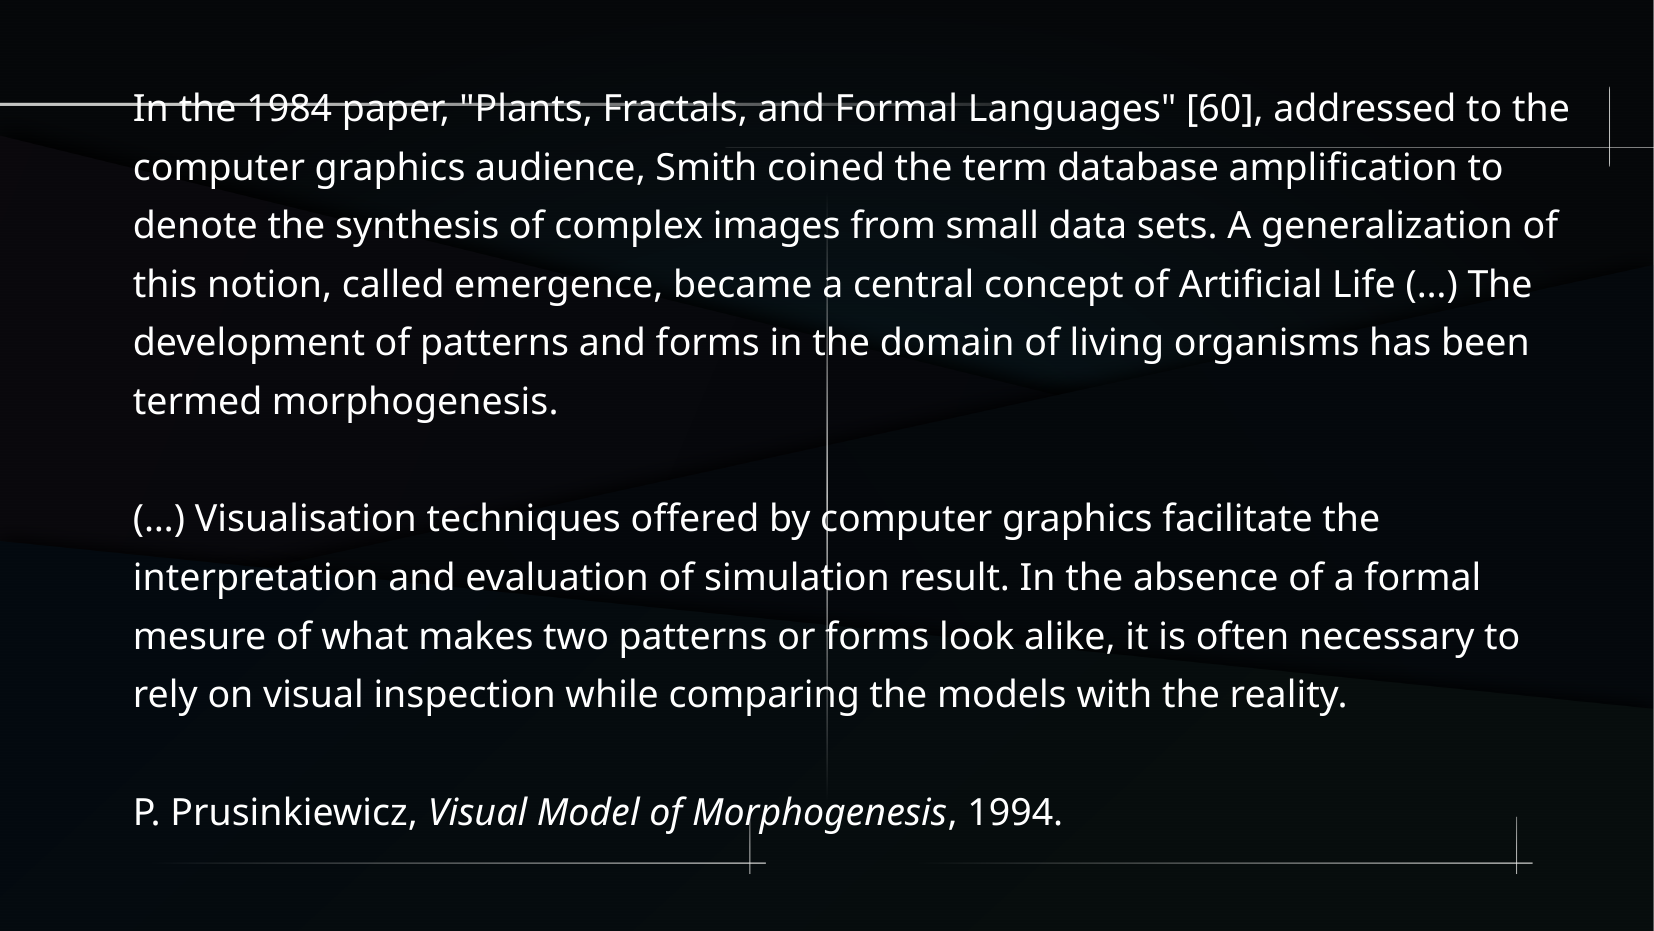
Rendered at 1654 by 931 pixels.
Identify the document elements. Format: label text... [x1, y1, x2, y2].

picture [0, 0, 1654, 931]
title In the 1984 paper, "Plants, Fractals, and Formal Languages" [60], addressed to the computer graphics audience, Smith coined the term database amplification to denote the synthesis of complex images from small data sets. A generalization of this notion, called emergence, became a central concept of Artificial Life (…) The development of patterns and forms in the domain of living organisms has been termed morphogenesis. (…) Visualisation techniques offered by computer graphics facilitate the interpretation and evaluation of simulation result. In the absence of a formal mesure of what makes two patterns or forms look alike, it is often necessary to rely on visual inspection while comparing the models with the reality. P. Prusinkiewicz, Visual Model of Morphogenesis, 1994. [59, 194, 1625, 715]
